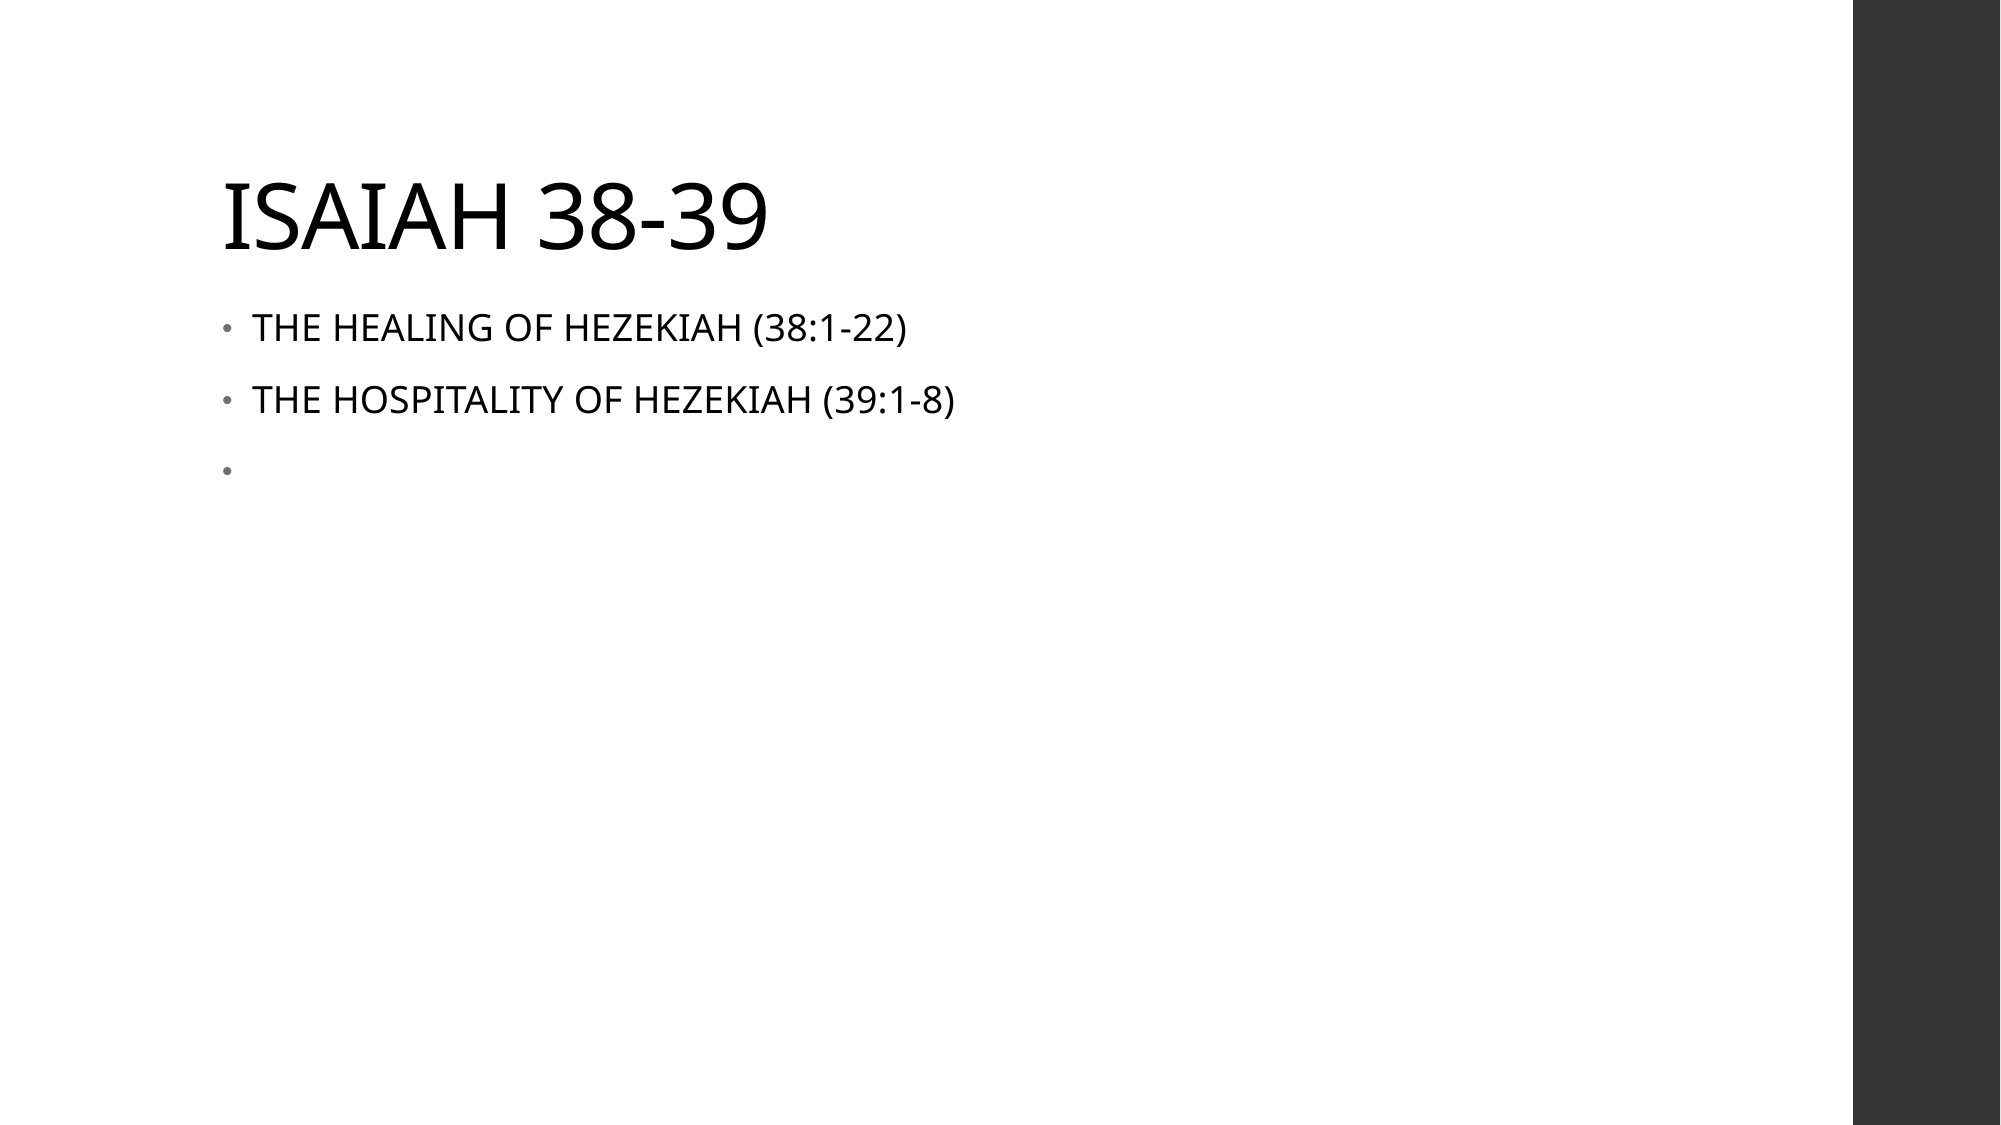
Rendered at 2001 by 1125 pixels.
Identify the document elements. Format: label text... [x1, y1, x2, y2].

title ISAIAH 38-39 [206, 60, 1797, 278]
list THE HEALING OF HEZEKIAH (38:1-22) THE HOSPITALITY OF HEZEKIAH (39:1-8) [206, 299, 1617, 1014]
